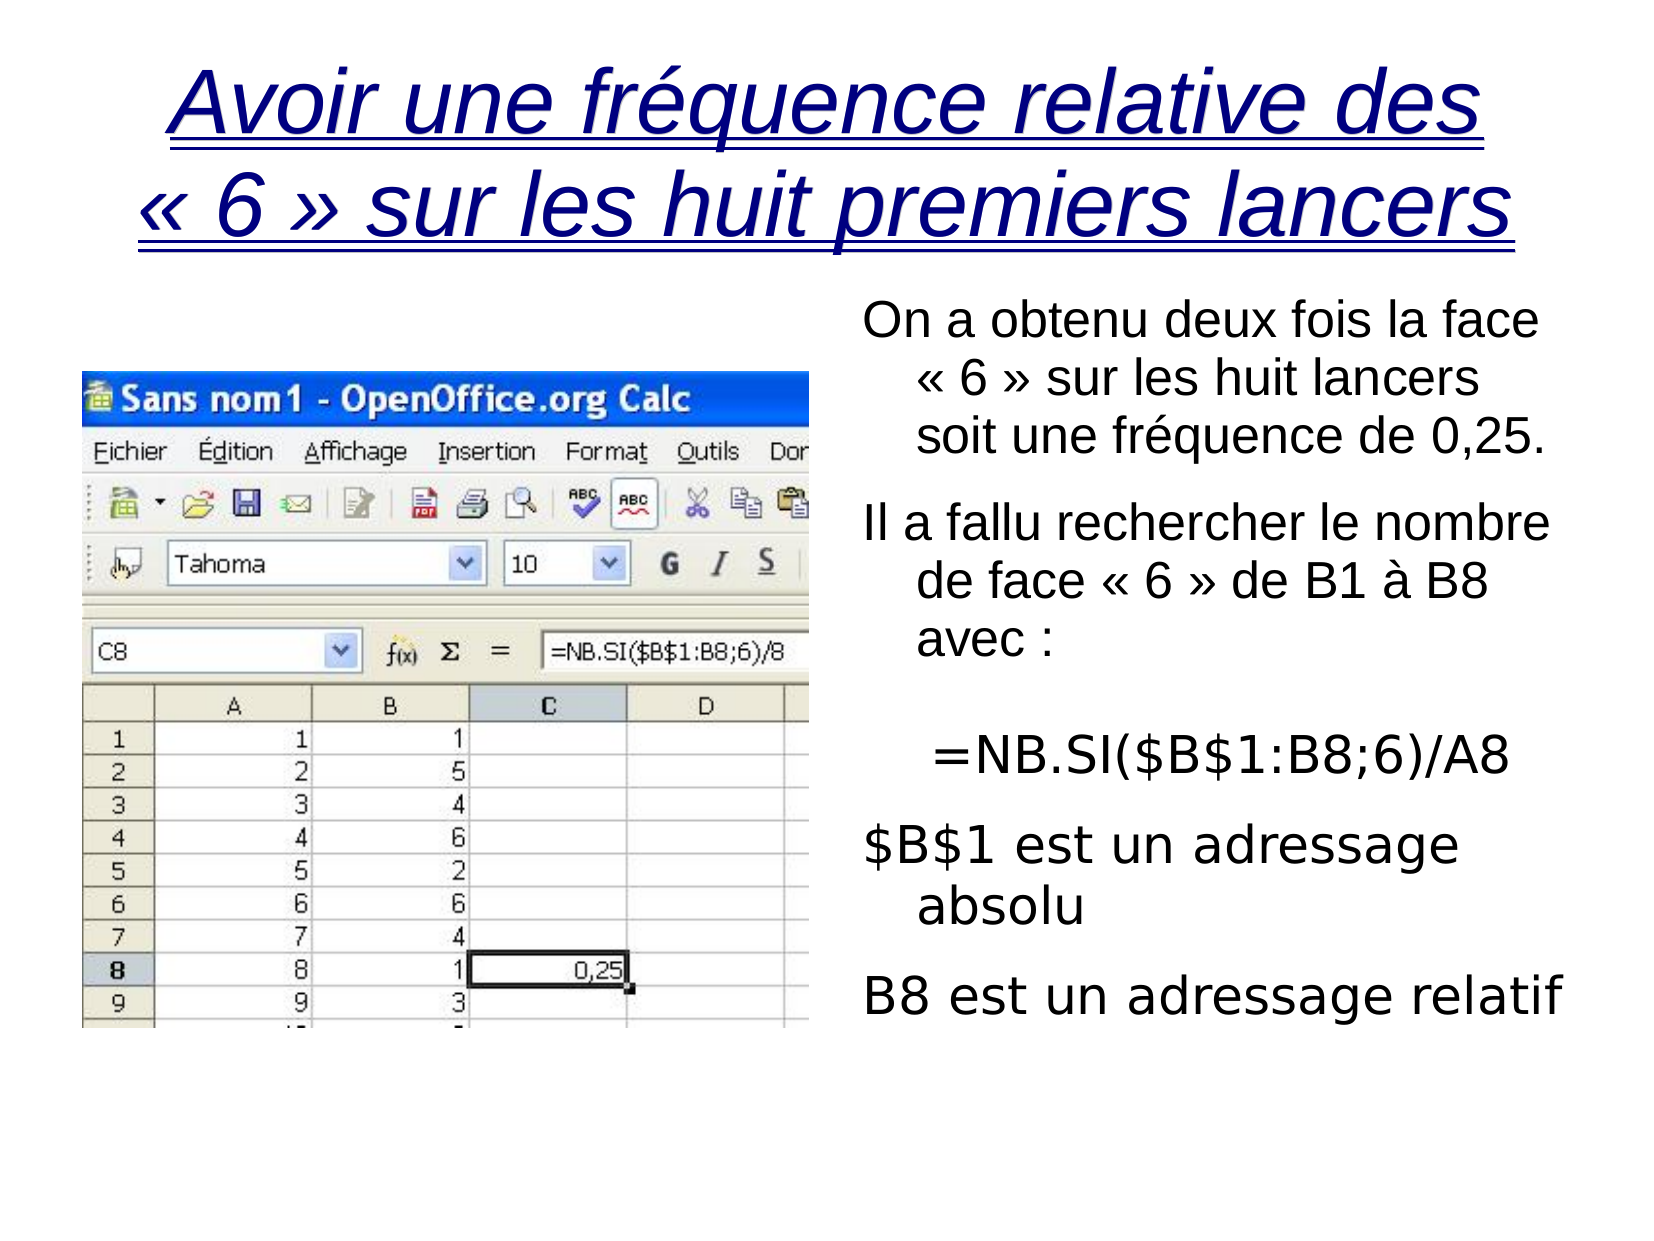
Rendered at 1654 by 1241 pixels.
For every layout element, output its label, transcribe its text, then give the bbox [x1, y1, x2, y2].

picture [82, 371, 809, 1028]
list On a obtenu deux fois la face « 6 » sur les huit lancers soit une fréquence de 0,25. Il a fallu rechercher le nombre de face « 6 » de B1 à B8 avec : =NB.SI($B$1:B8;6)/A8 $B$1 est un adressage absolu B8 est un adressage relatif [845, 290, 1572, 1142]
title Avoir une fréquence relative des « 6 » sur les huit premiers lancers [82, 50, 1571, 256]
